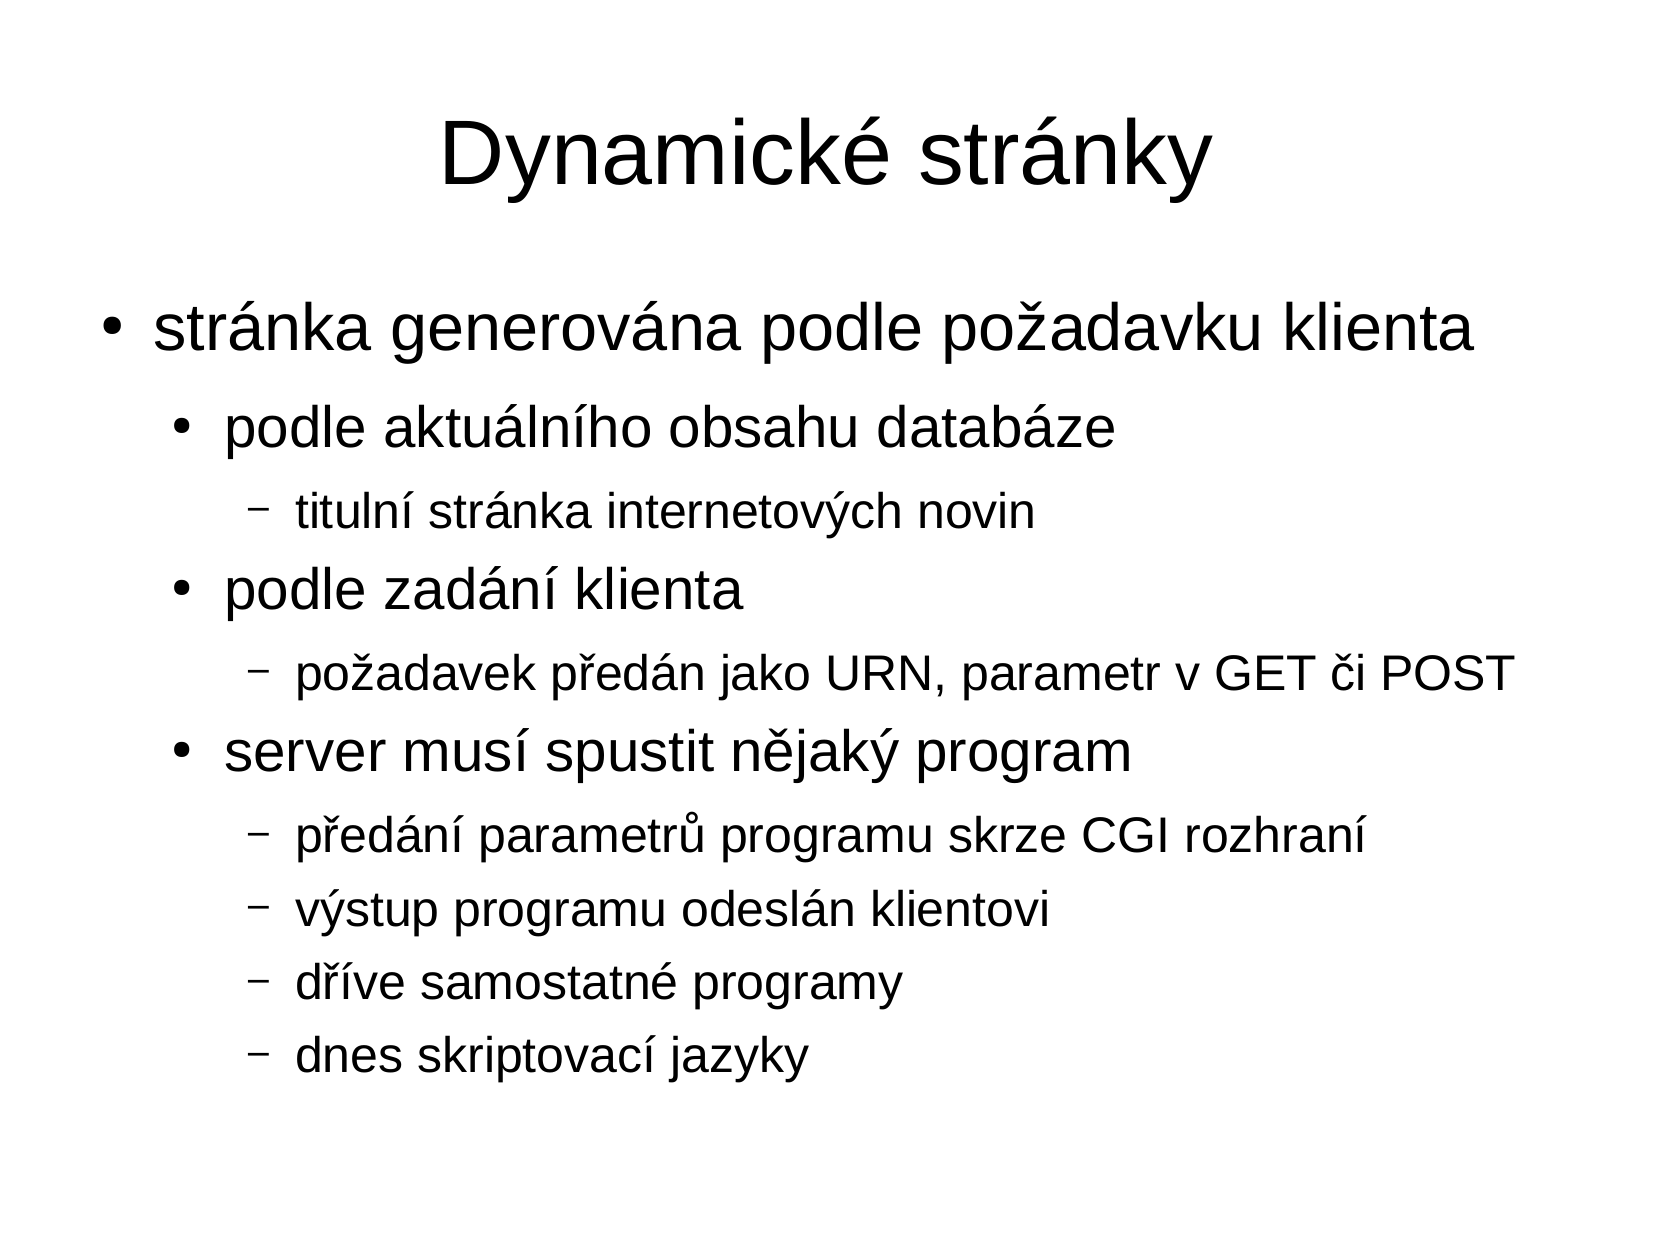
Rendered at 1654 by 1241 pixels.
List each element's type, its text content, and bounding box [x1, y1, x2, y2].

list stránka generována podle požadavku klienta podle aktuálního obsahu databáze titulní stránka internetových novin podle zadání klienta požadavek předán jako URN, parametr v GET či POST server musí spustit nějaký program předání parametrů programu skrze CGI rozhraní výstup programu odeslán klientovi dříve samostatné programy dnes skriptovací jazyky [82, 290, 1571, 1109]
title Dynamické stránky [82, 49, 1571, 257]
